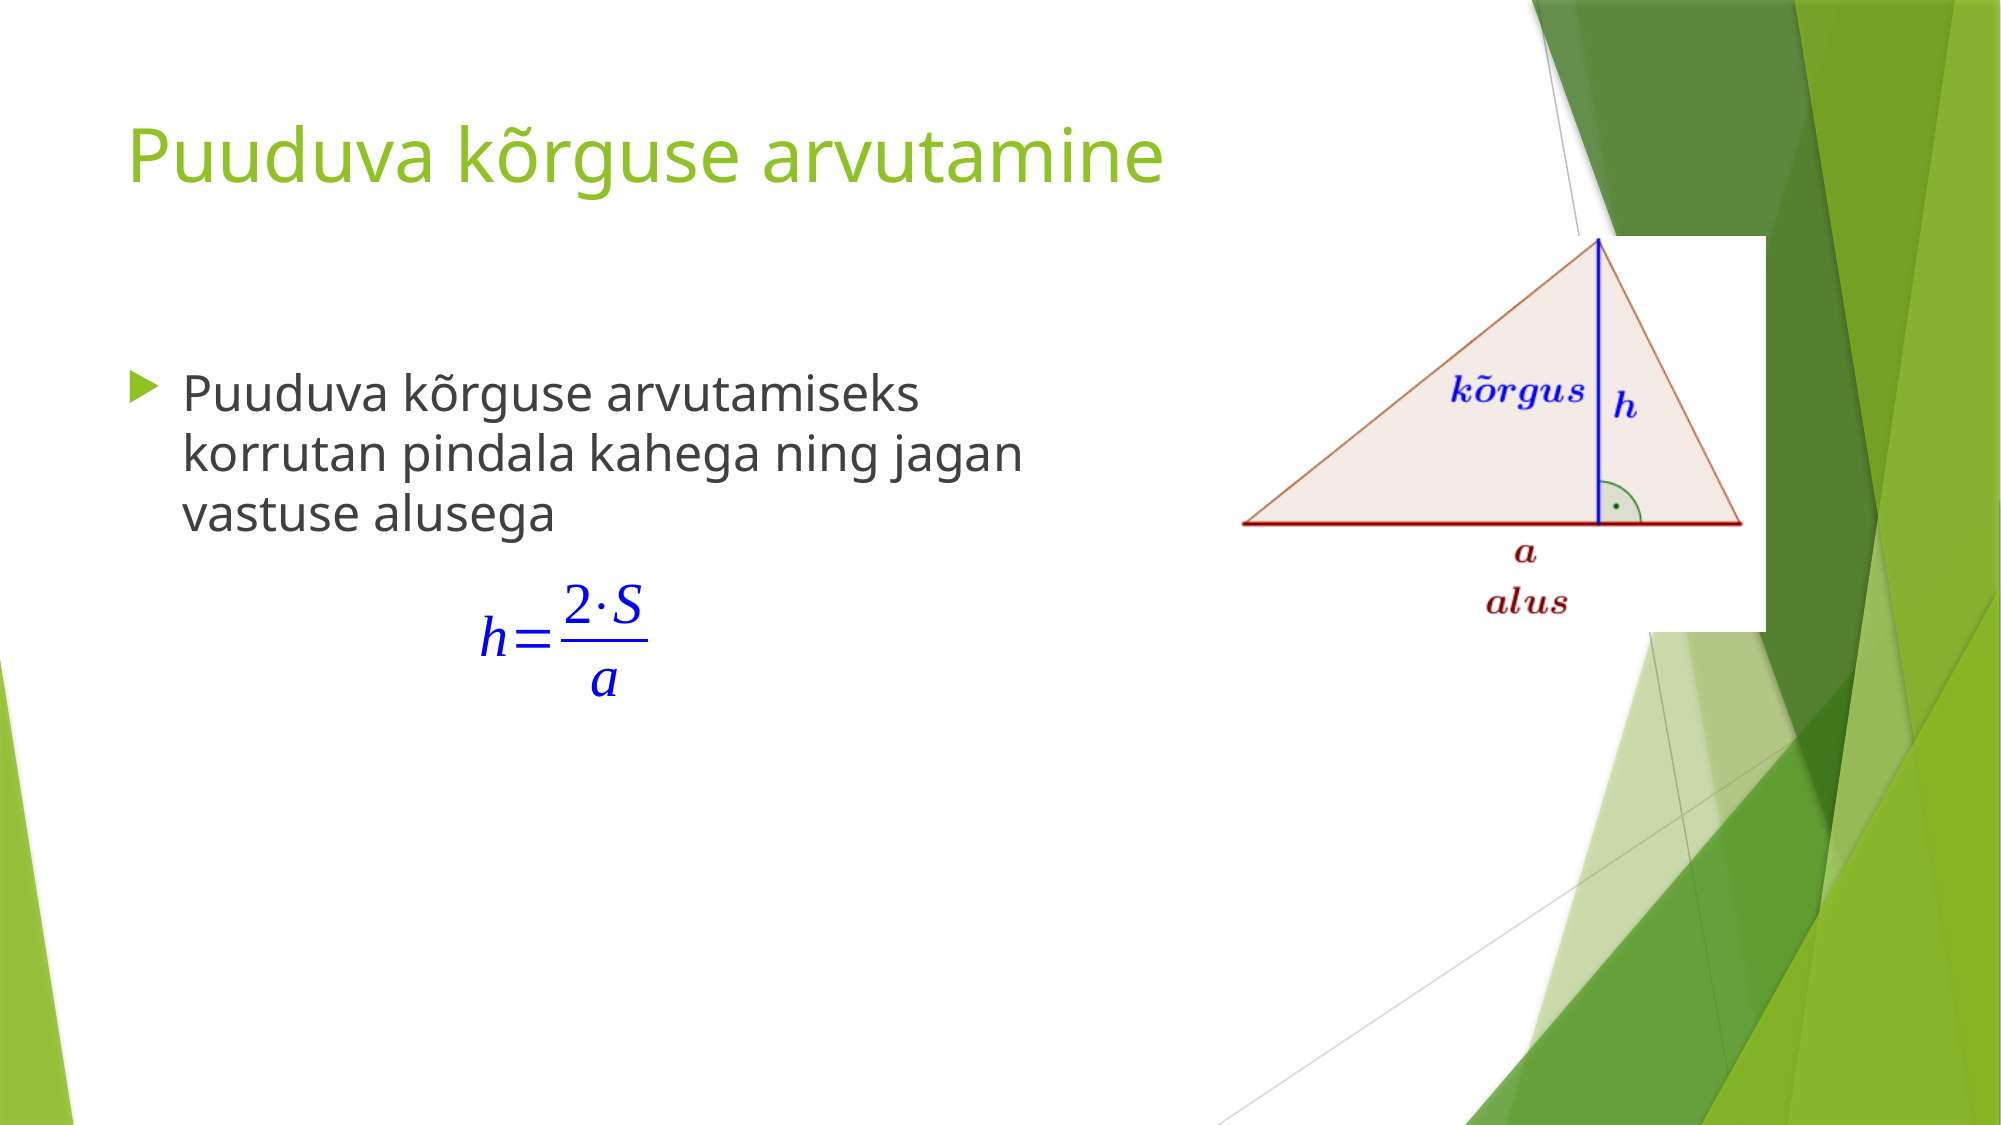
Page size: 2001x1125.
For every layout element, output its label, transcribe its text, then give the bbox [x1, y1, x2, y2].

picture [1240, 236, 1766, 632]
title Puuduva kõrguse arvutamine [111, 99, 1522, 317]
list Puuduva kõrguse arvutamiseks korrutan pindala kahega ning jagan vastuse alusega [111, 354, 1067, 1018]
chart [472, 571, 657, 709]
